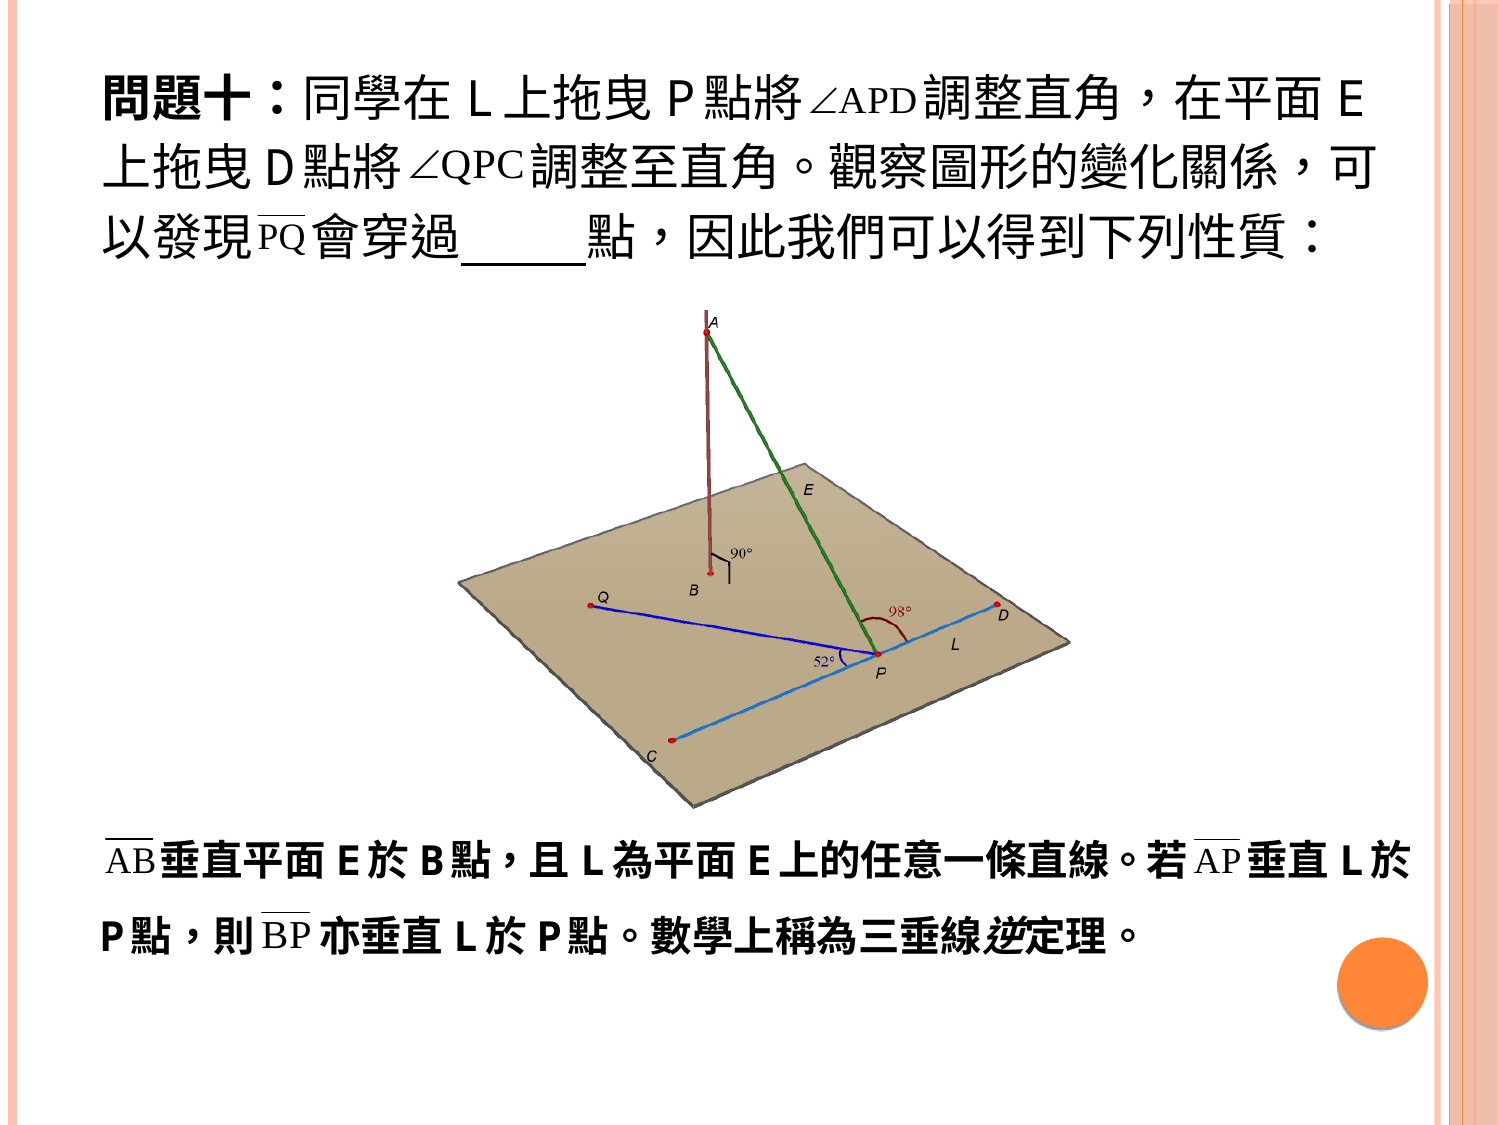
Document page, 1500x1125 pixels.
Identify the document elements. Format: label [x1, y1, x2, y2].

chart [99, 66, 1410, 1054]
